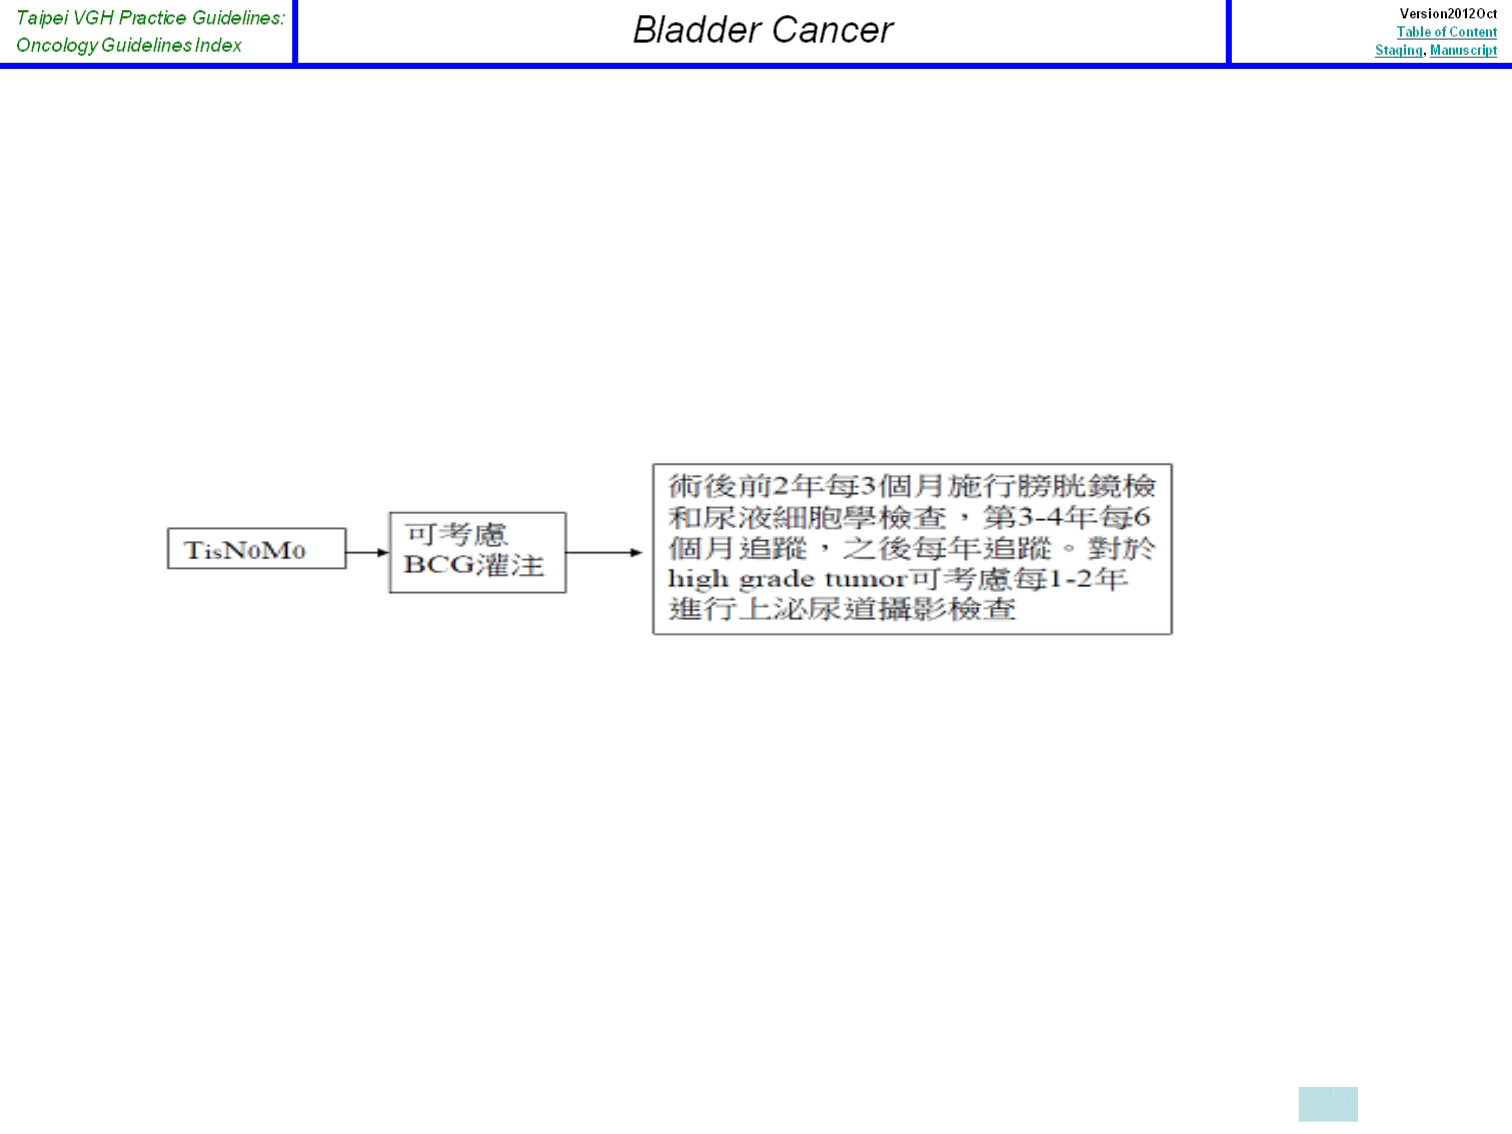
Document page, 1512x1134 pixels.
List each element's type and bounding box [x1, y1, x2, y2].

picture [47, 448, 1512, 1087]
